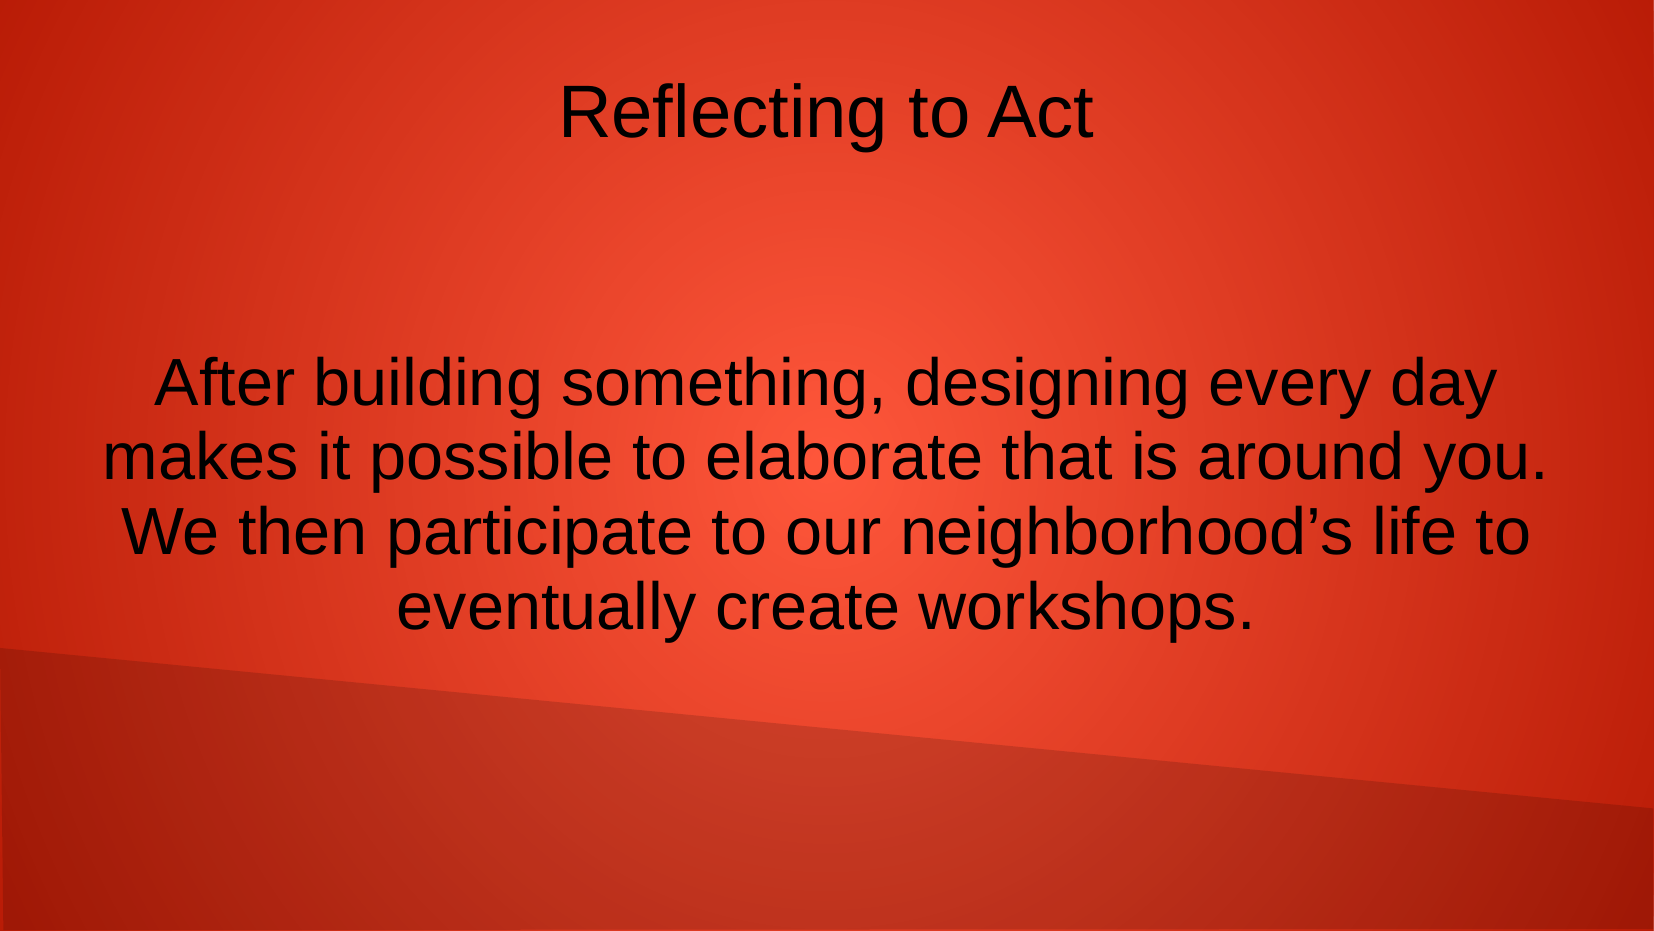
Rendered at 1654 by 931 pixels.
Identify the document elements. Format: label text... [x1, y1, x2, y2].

title Reflecting to Act [82, 35, 1571, 189]
subtitle After building something, designing every day makes it possible to elaborate that is around you. We then participate to our neighborhood’s life to eventually create workshops. [82, 224, 1571, 764]
